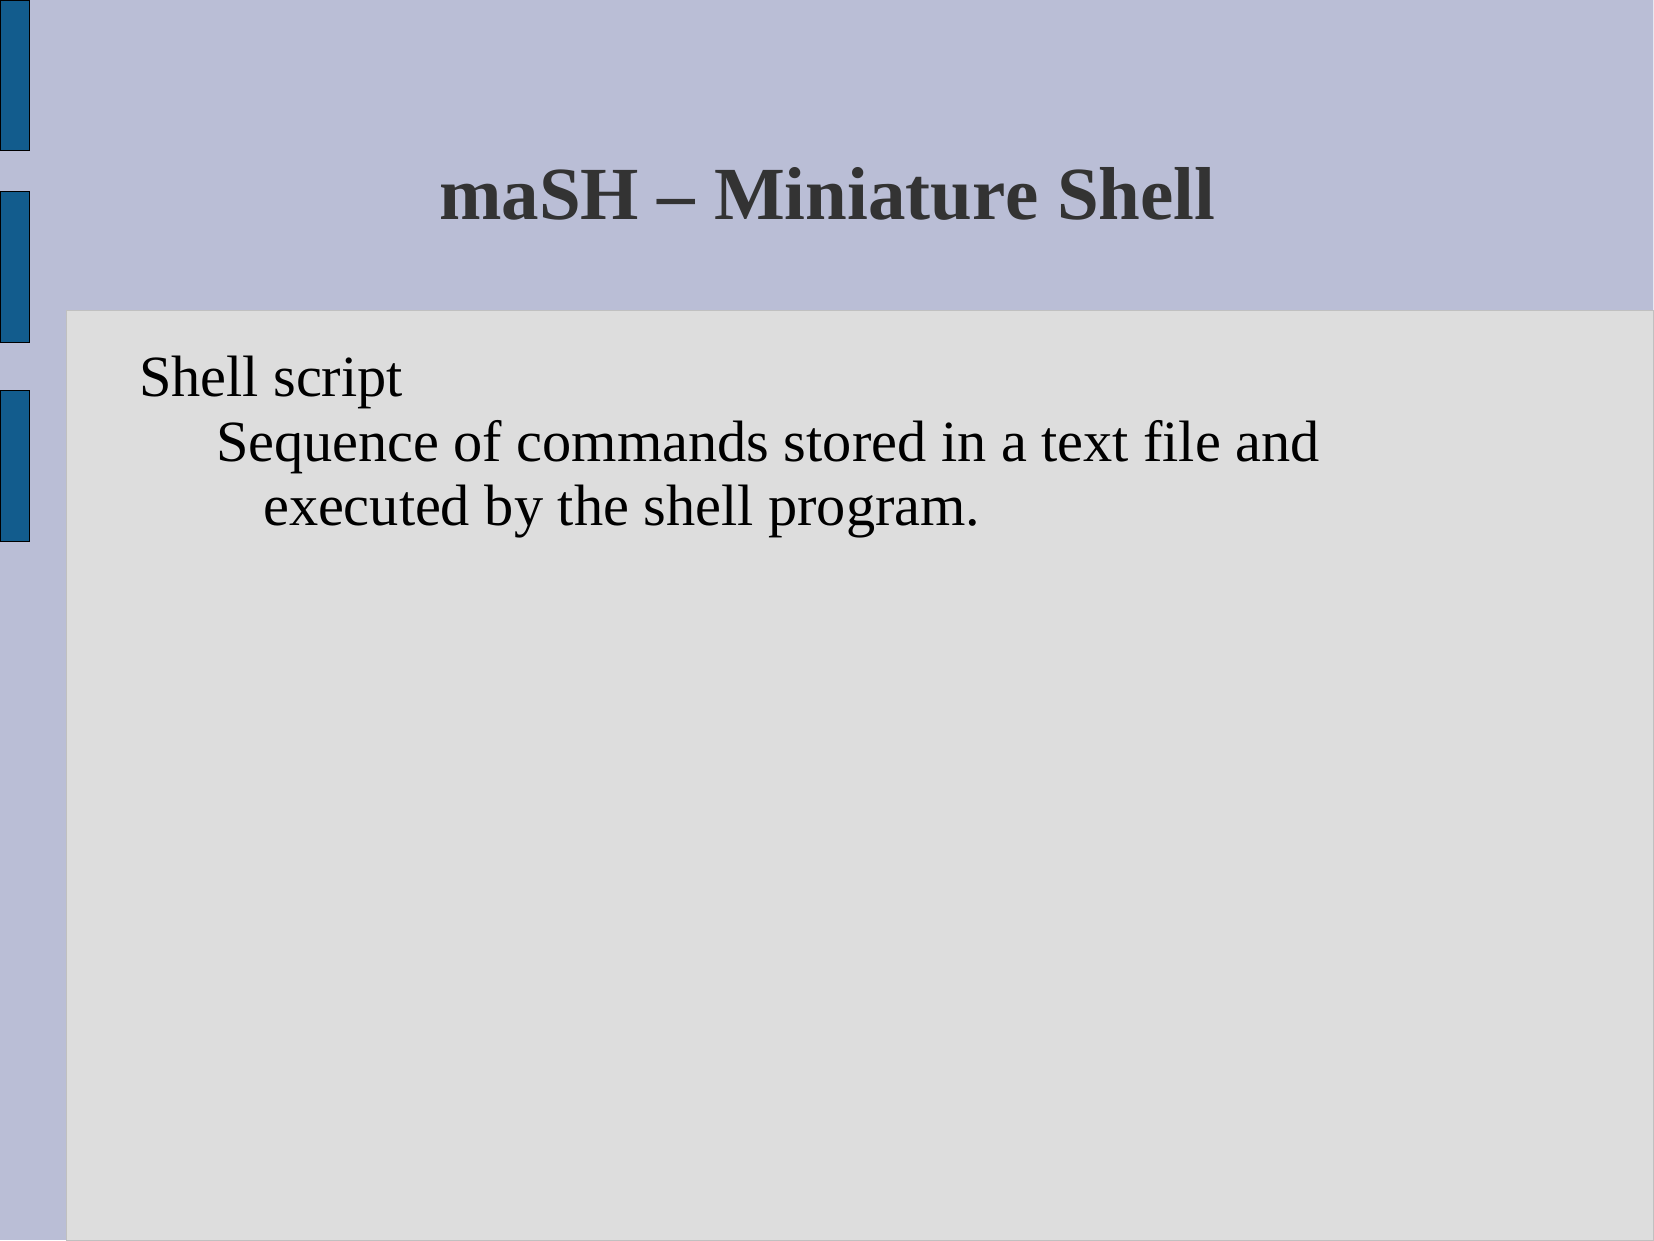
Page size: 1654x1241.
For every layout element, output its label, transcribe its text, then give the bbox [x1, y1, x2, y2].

list Shell script Sequence of commands stored in a text file and executed by the shell program. [121, 344, 1534, 1112]
title maSH – Miniature Shell [121, 98, 1534, 291]
